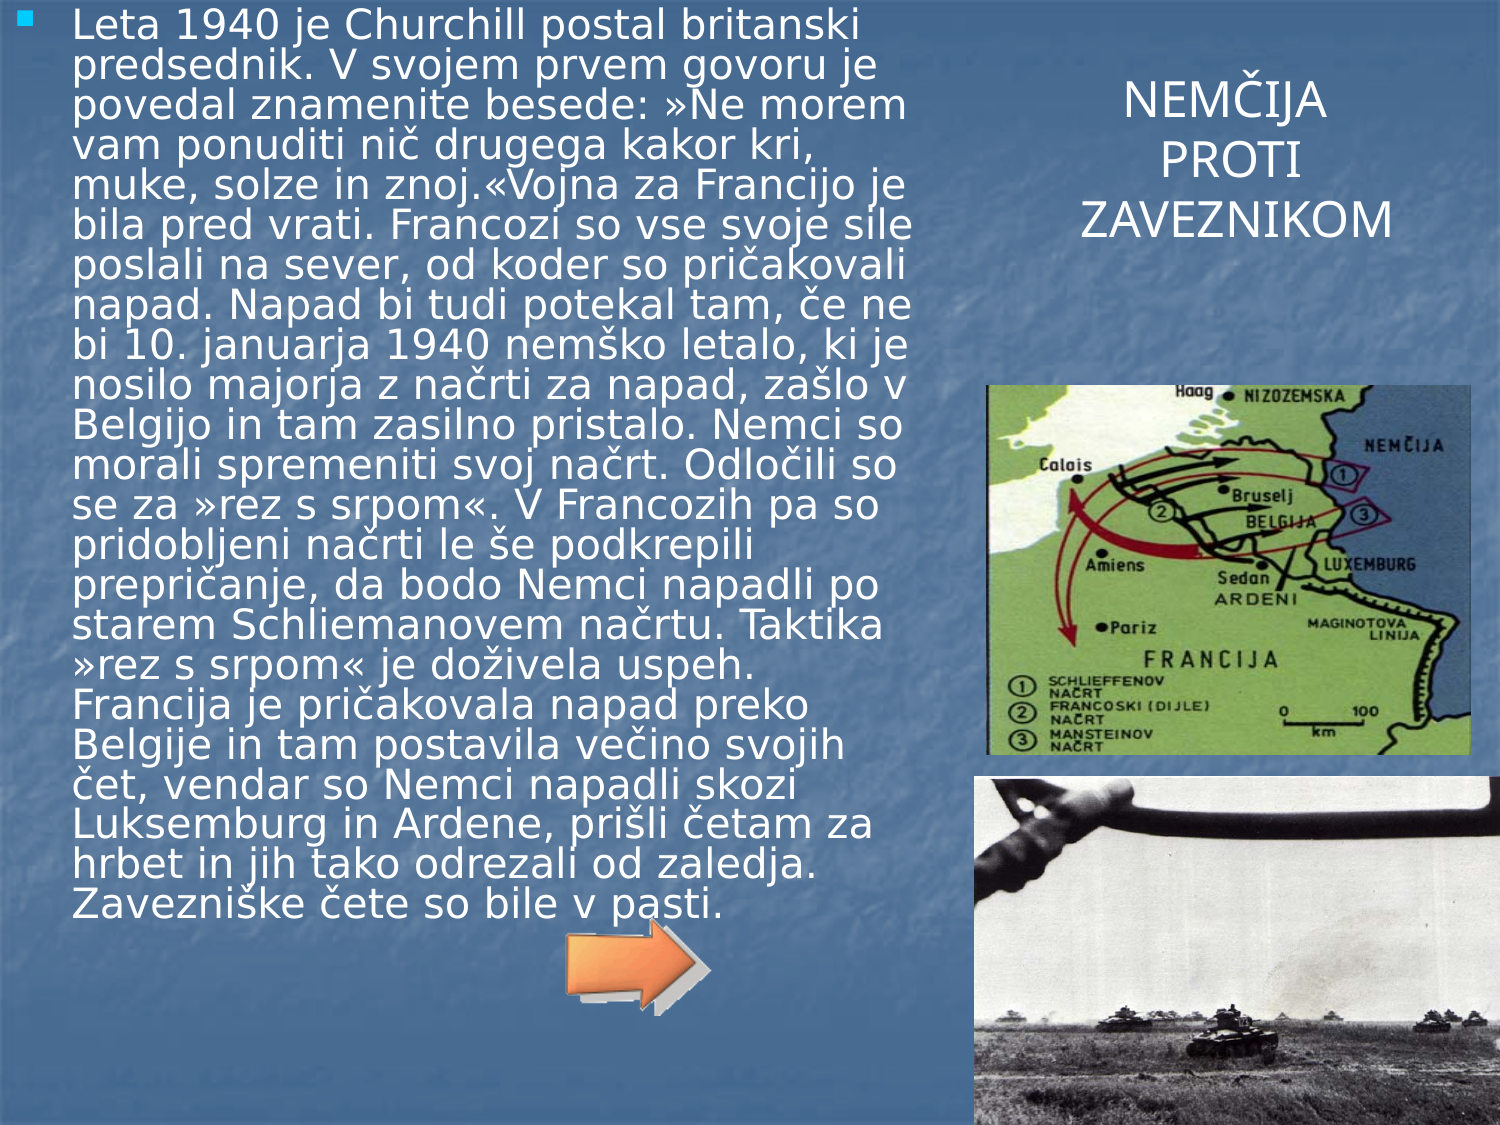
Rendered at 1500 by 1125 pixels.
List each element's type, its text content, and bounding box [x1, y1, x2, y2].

list Leta 1940 je Churchill postal britanski predsednik. V svojem prvem govoru je povedal znamenite besede: »Ne morem vam ponuditi nič drugega kakor kri, muke, solze in znoj.«Vojna za Francijo je bila pred vrati. Francozi so vse svoje sile poslali na sever, od koder so pričakovali napad. Napad bi tudi potekal tam, če ne bi 10. januarja 1940 nemško letalo, ki je nosilo majorja z načrti za napad, zašlo v Belgijo in tam zasilno pristalo. Nemci so morali spremeniti svoj načrt. Odločili so se za »rez s srpom«. V Francozih pa so pridobljeni načrti le še podkrepili prepričanje, da bodo Nemci napadli po starem Schliemanovem načrtu. Taktika »rez s srpom« je doživela uspeh. Francija je pričakovala napad preko Belgije in tam postavila večino svojih čet, vendar so Nemci napadli skozi Luksemburg in Ardene, prišli četam za hrbet in jih tako odrezali od zaledja. Zavezniške čete so bile v pasti. [0, 0, 939, 1106]
picture [0, 0, 1500, 1125]
picture [560, 916, 713, 1016]
text_box NEMČIJA PROTI ZAVEZNIKOM [962, 0, 1500, 362]
